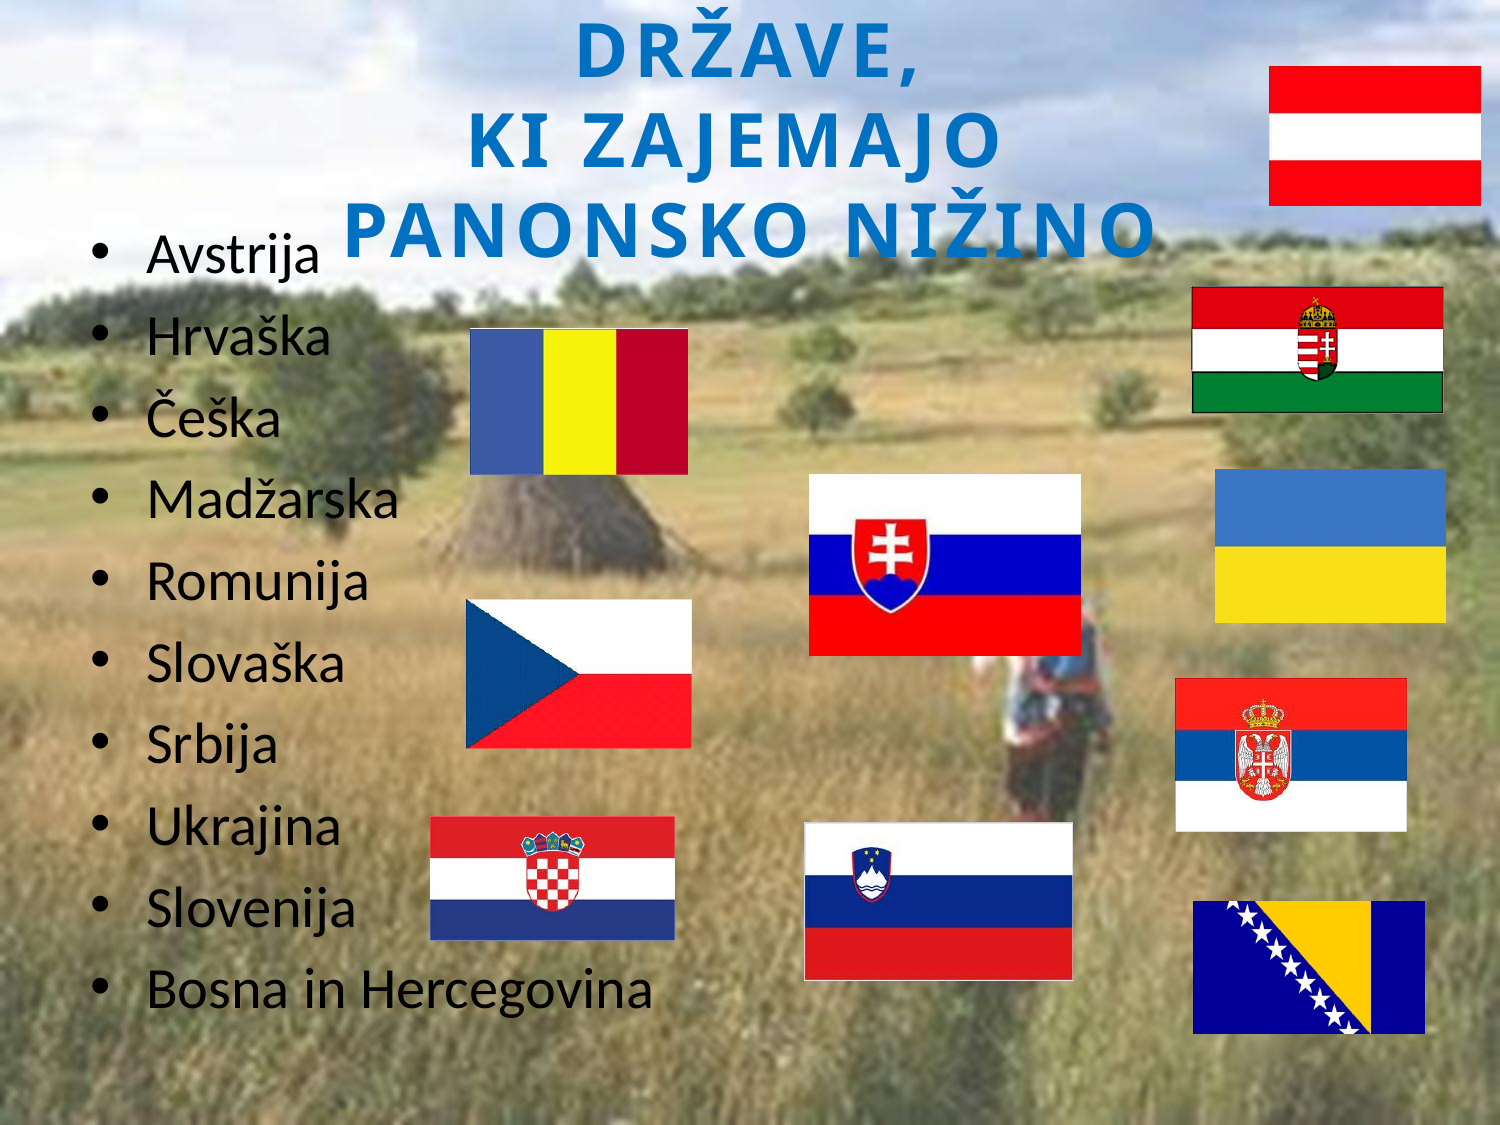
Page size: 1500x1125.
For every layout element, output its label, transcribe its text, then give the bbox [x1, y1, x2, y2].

title DRŽAVE, KI ZAJEMAJO PANONSKO NIŽINO [75, 45, 1425, 208]
picture [0, 0, 1500, 1125]
list Avstrija Hrvaška Češka Madžarska Romunija Slovaška Srbija Ukrajina Slovenija Bosna in Hercegovina [75, 208, 1425, 1094]
